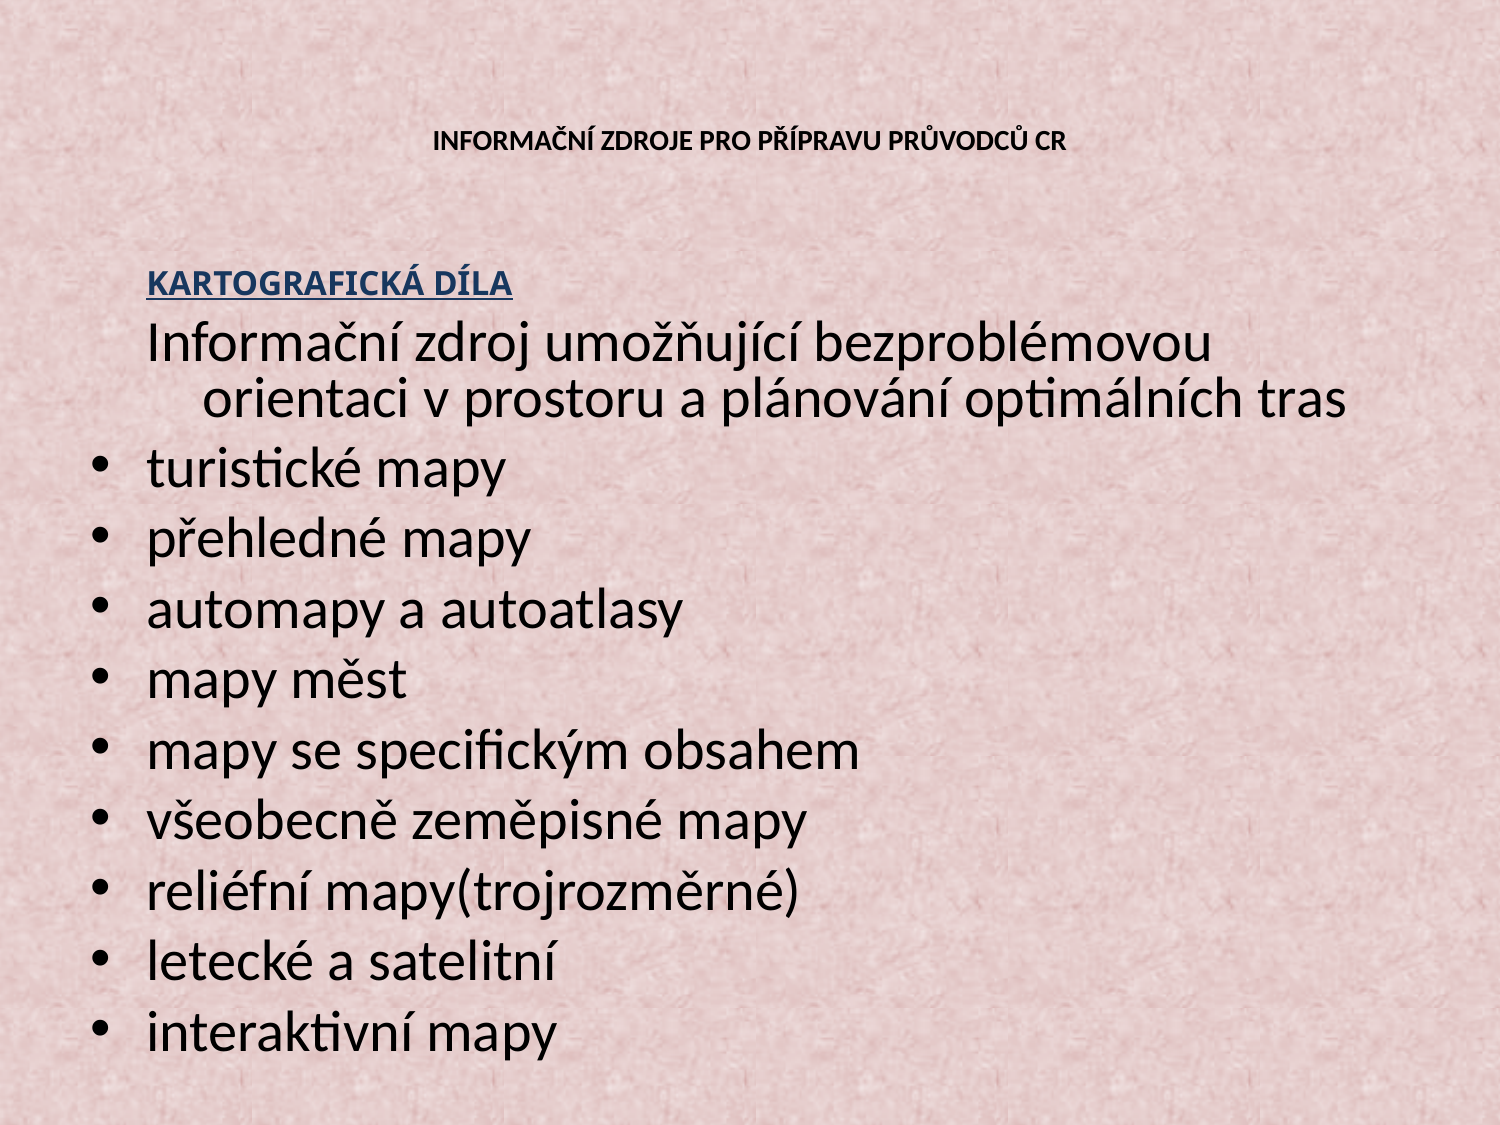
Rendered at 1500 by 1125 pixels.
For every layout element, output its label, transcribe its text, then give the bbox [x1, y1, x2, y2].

list KARTOGRAFICKÁ DÍLA Informační zdroj umožňující bezproblémovou orientaci v prostoru a plánování optimálních tras turistické mapy přehledné mapy automapy a autoatlasy mapy měst mapy se specifickým obsahem všeobecně zeměpisné mapy reliéfní mapy(trojrozměrné) letecké a satelitní interaktivní mapy [75, 262, 1426, 1125]
title Informační zdroje pro přípravu průvodců cr [75, 45, 1426, 233]
